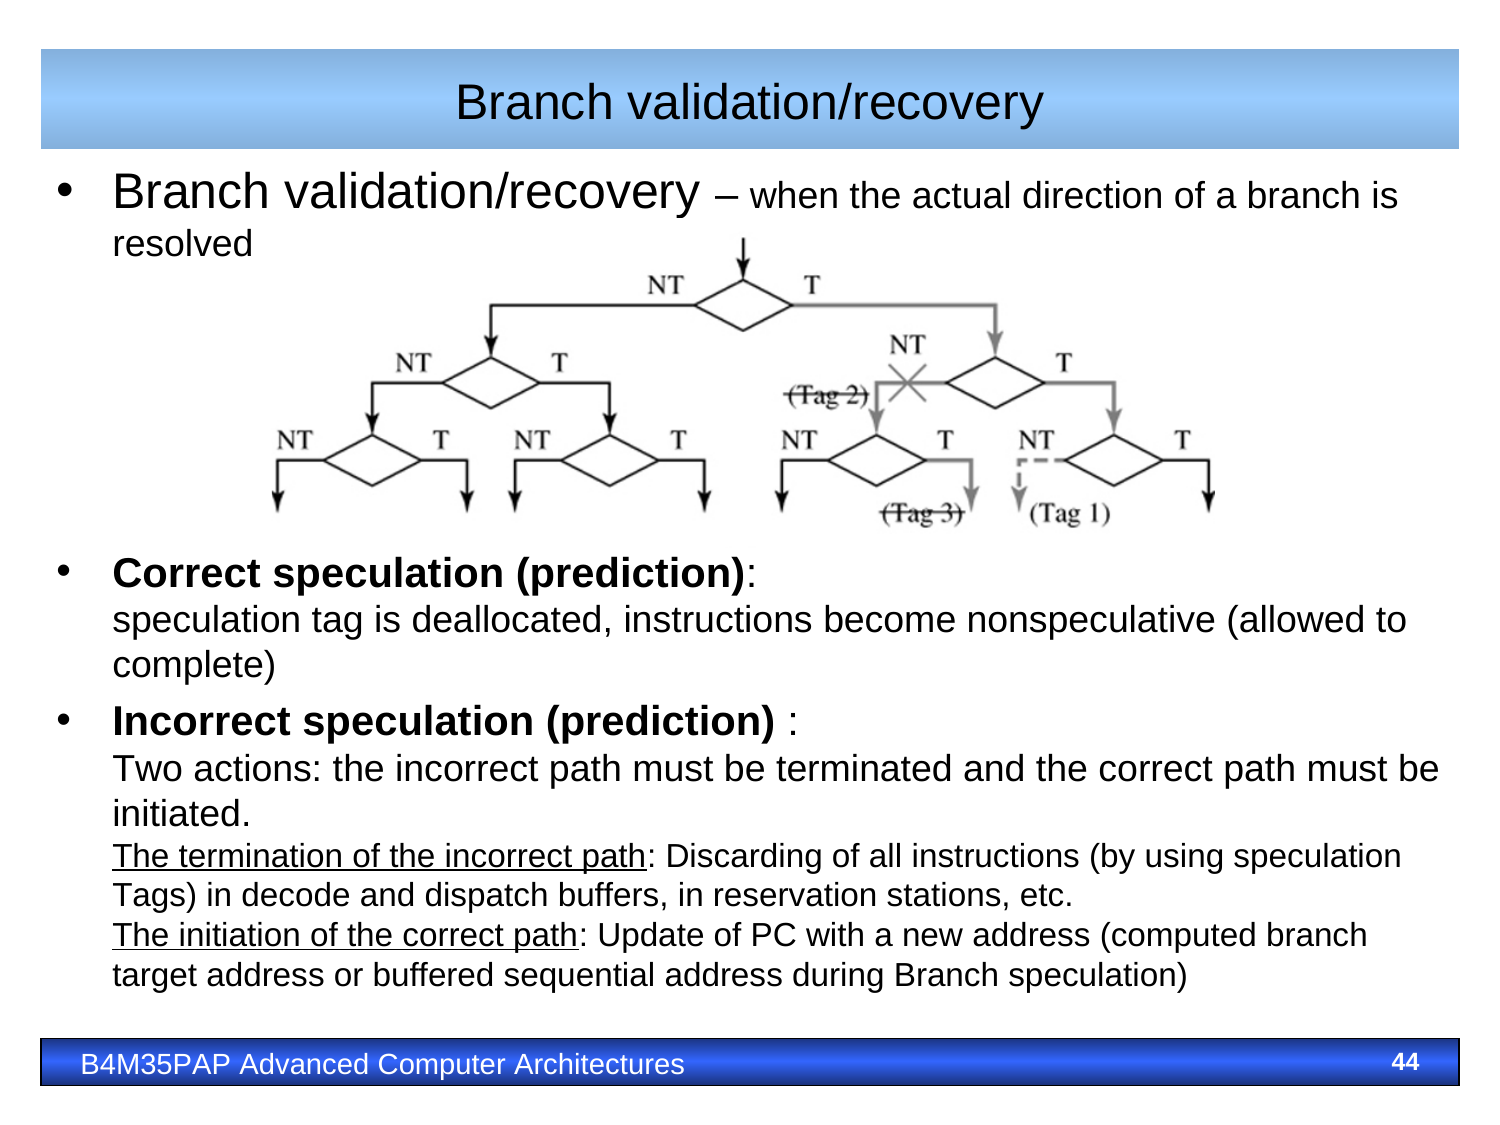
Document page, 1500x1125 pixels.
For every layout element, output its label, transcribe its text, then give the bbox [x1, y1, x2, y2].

list Branch validation/recovery – when the actual direction of a branch is resolved Correct speculation (prediction): speculation tag is deallocated, instructions become nonspeculative (allowed to complete) Incorrect speculation (prediction) : Two actions: the incorrect path must be terminated and the correct path must be initiated. The termination of the incorrect path: Discarding of all instructions (by using speculation Tags) in decode and dispatch buffers, in reservation stations, etc. The initiation of the correct path: Update of PC with a new address (computed branch target address or buffered sequential address during Branch speculation) [41, 151, 1459, 1024]
title Branch validation/recovery [41, 49, 1459, 149]
picture [271, 218, 1215, 548]
